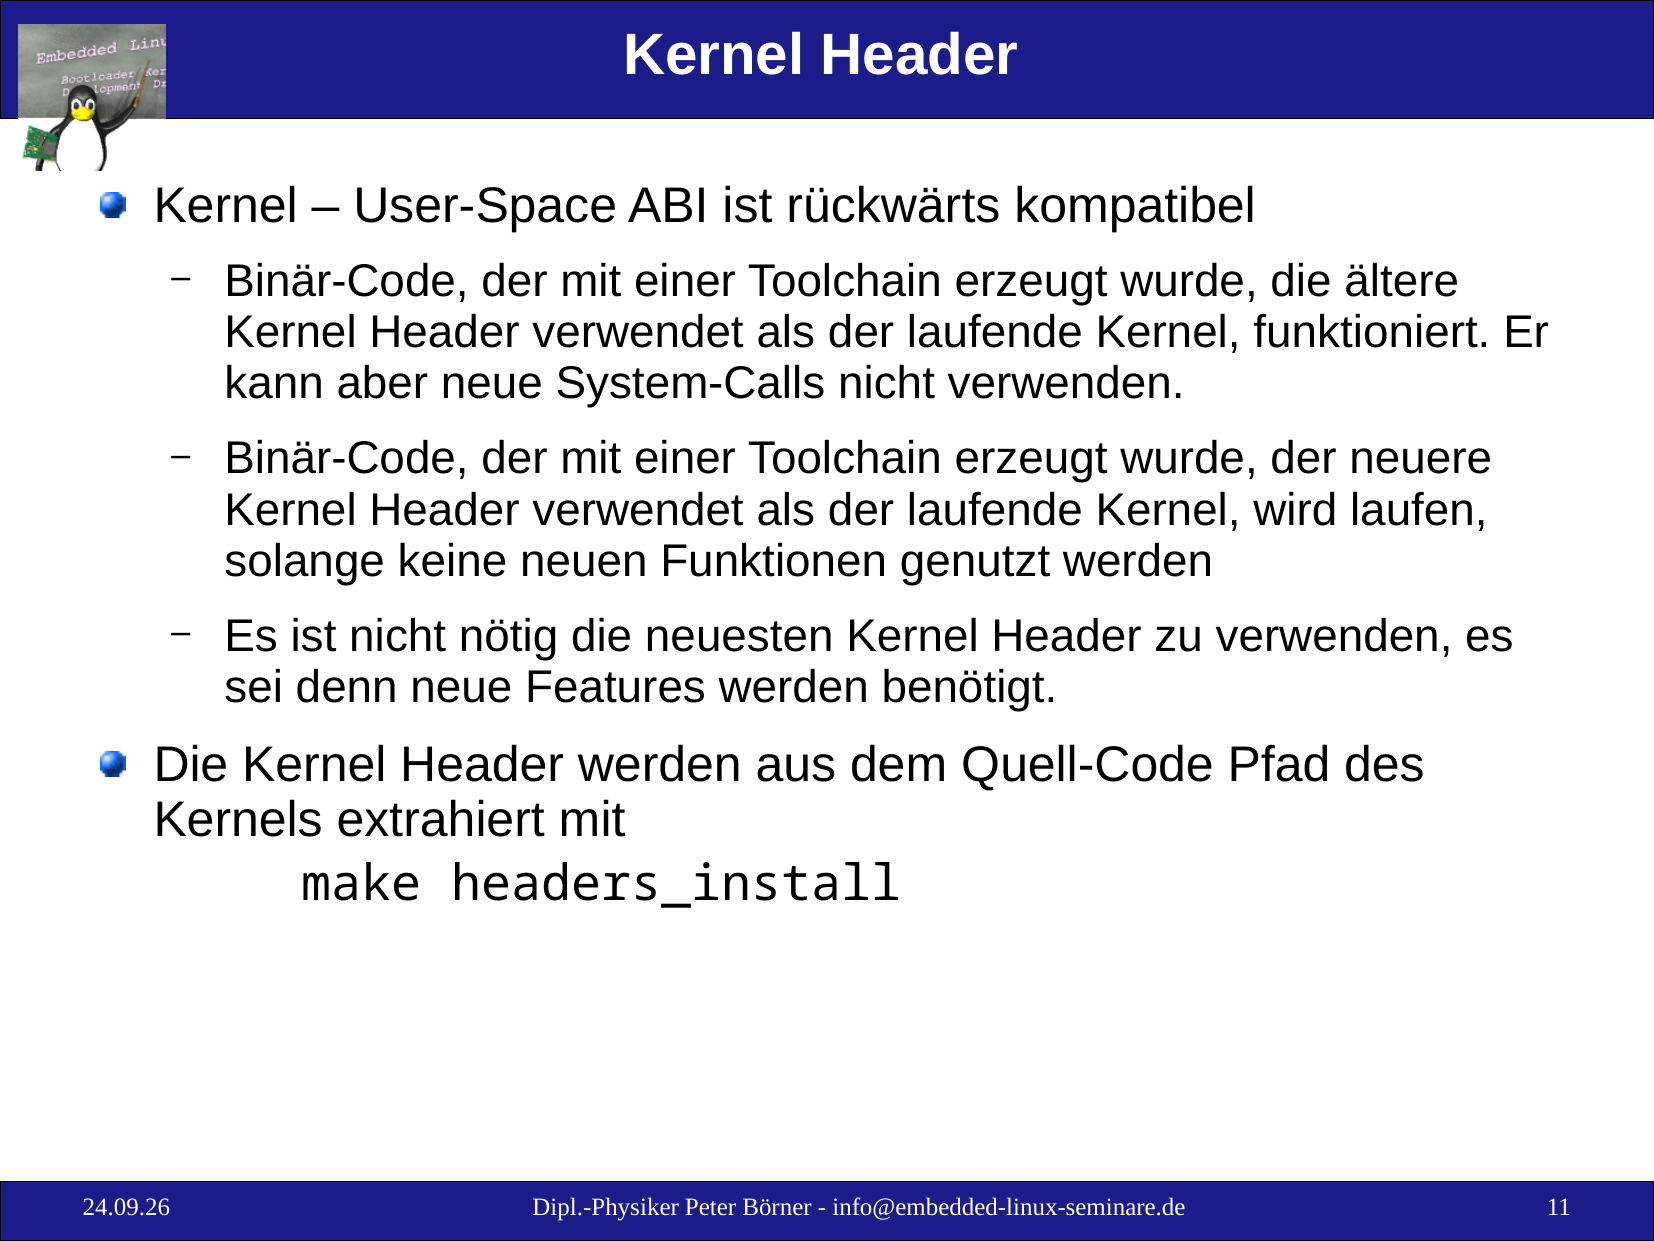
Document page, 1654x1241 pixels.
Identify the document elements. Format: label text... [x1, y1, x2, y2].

title Kernel Header [76, 21, 1565, 87]
list Kernel – User-Space ABI ist rückwärts kompatibel Binär-Code, der mit einer Toolchain erzeugt wurde, die ältere Kernel Header verwendet als der laufende Kernel, funktioniert. Er kann aber neue System-Calls nicht verwenden. Binär-Code, der mit einer Toolchain erzeugt wurde, der neuere Kernel Header verwendet als der laufende Kernel, wird laufen, solange keine neuen Funktionen genutzt werden Es ist nicht nötig die neuesten Kernel Header zu verwenden, es sei denn neue Features werden benötigt. Die Kernel Header werden aus dem Quell-Code Pfad des Kernels extrahiert mit make headers_install [82, 177, 1571, 1133]
picture [18, 24, 166, 171]
